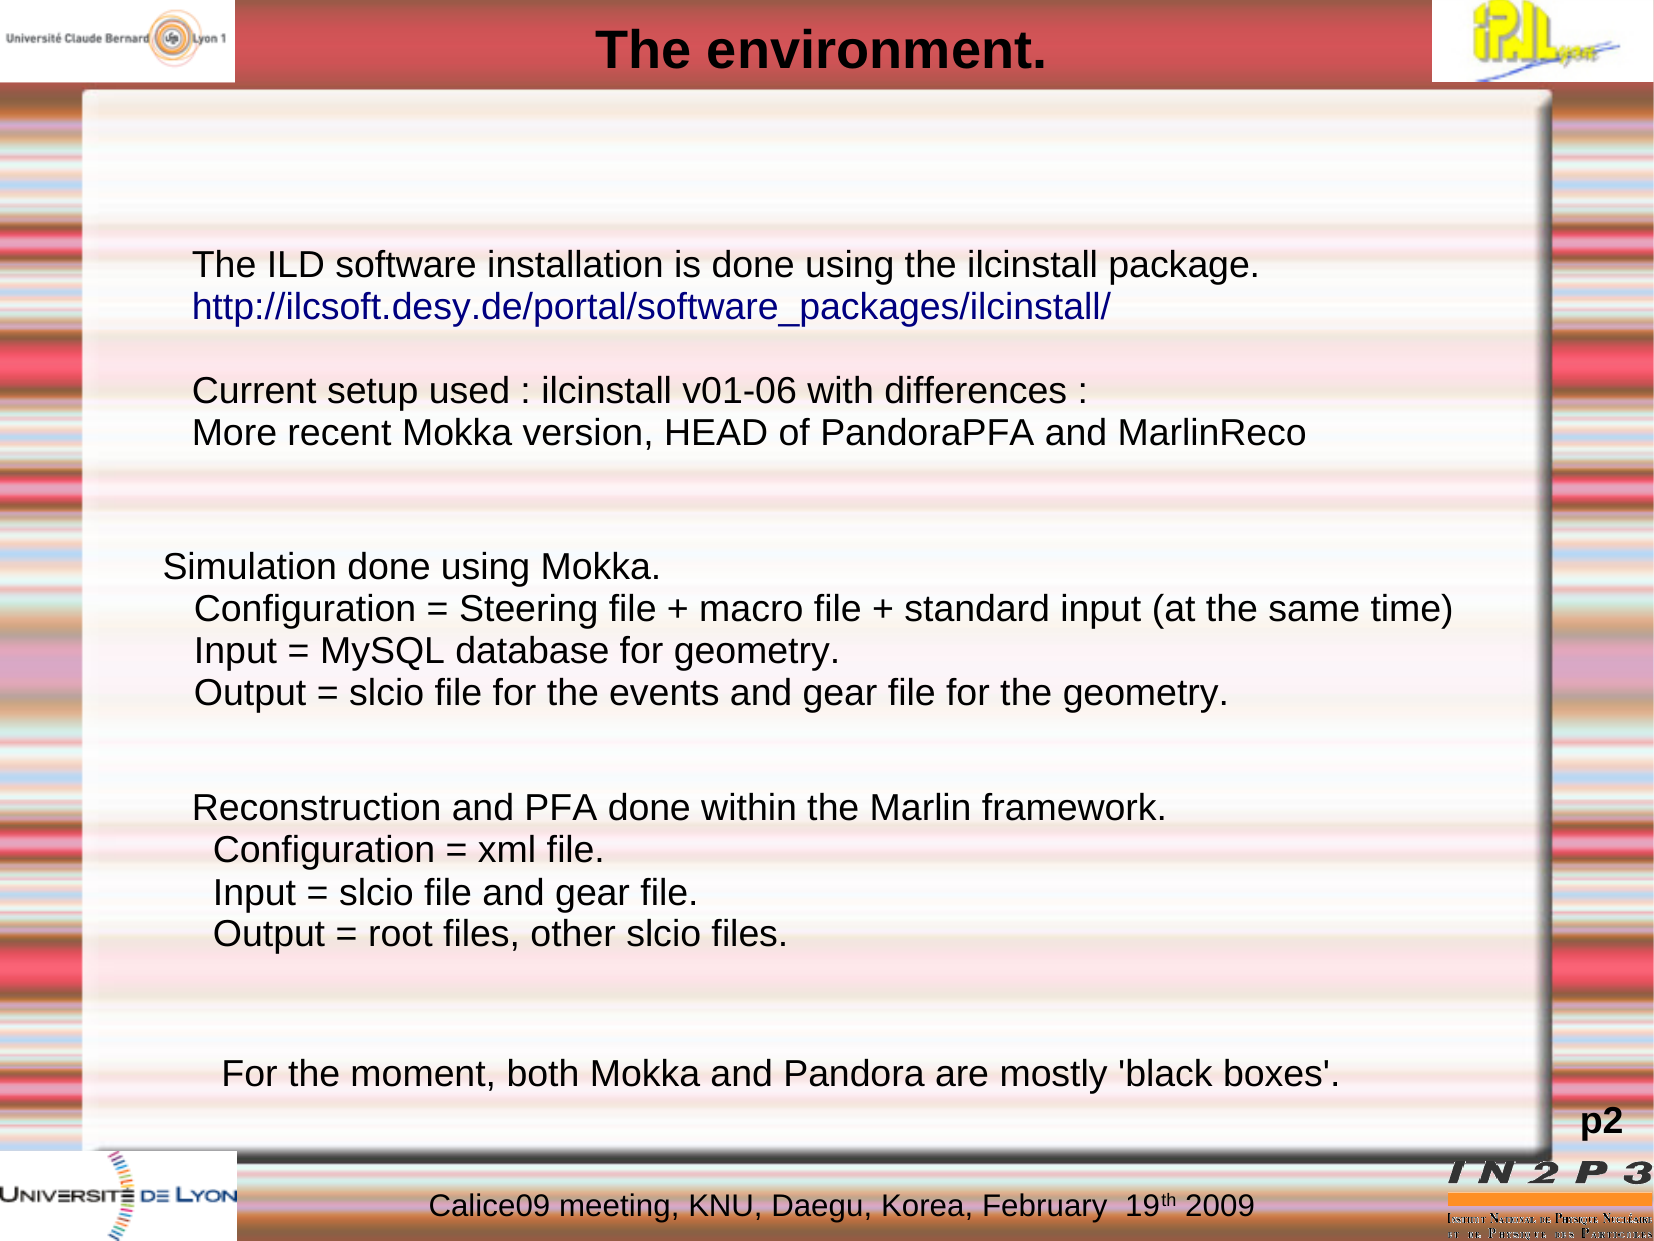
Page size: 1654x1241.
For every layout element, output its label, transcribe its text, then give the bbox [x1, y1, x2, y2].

text_box The environment. [580, 11, 1063, 101]
picture [0, 0, 1654, 1241]
text_box The ILD software installation is done using the ilcinstall package. http://ilcsoft.desy.de/portal/software_packages/ilcinstall/ Current setup used : ilcinstall v01-06 with differences : More recent Mokka version, HEAD of PandoraPFA and MarlinReco [177, 236, 1323, 462]
text_box Reconstruction and PFA done within the Marlin framework. Configuration = xml file. Input = slcio file and gear file. Output = root files, other slcio files. [177, 779, 1182, 963]
text_box For the moment, both Mokka and Pandora are mostly 'black boxes'. [206, 1045, 1356, 1103]
text_box Simulation done using Mokka. Configuration = Steering file + macro file + standard input (at the same time) Input = MySQL database for geometry. Output = slcio file for the events and gear file for the geometry. [147, 538, 1470, 722]
